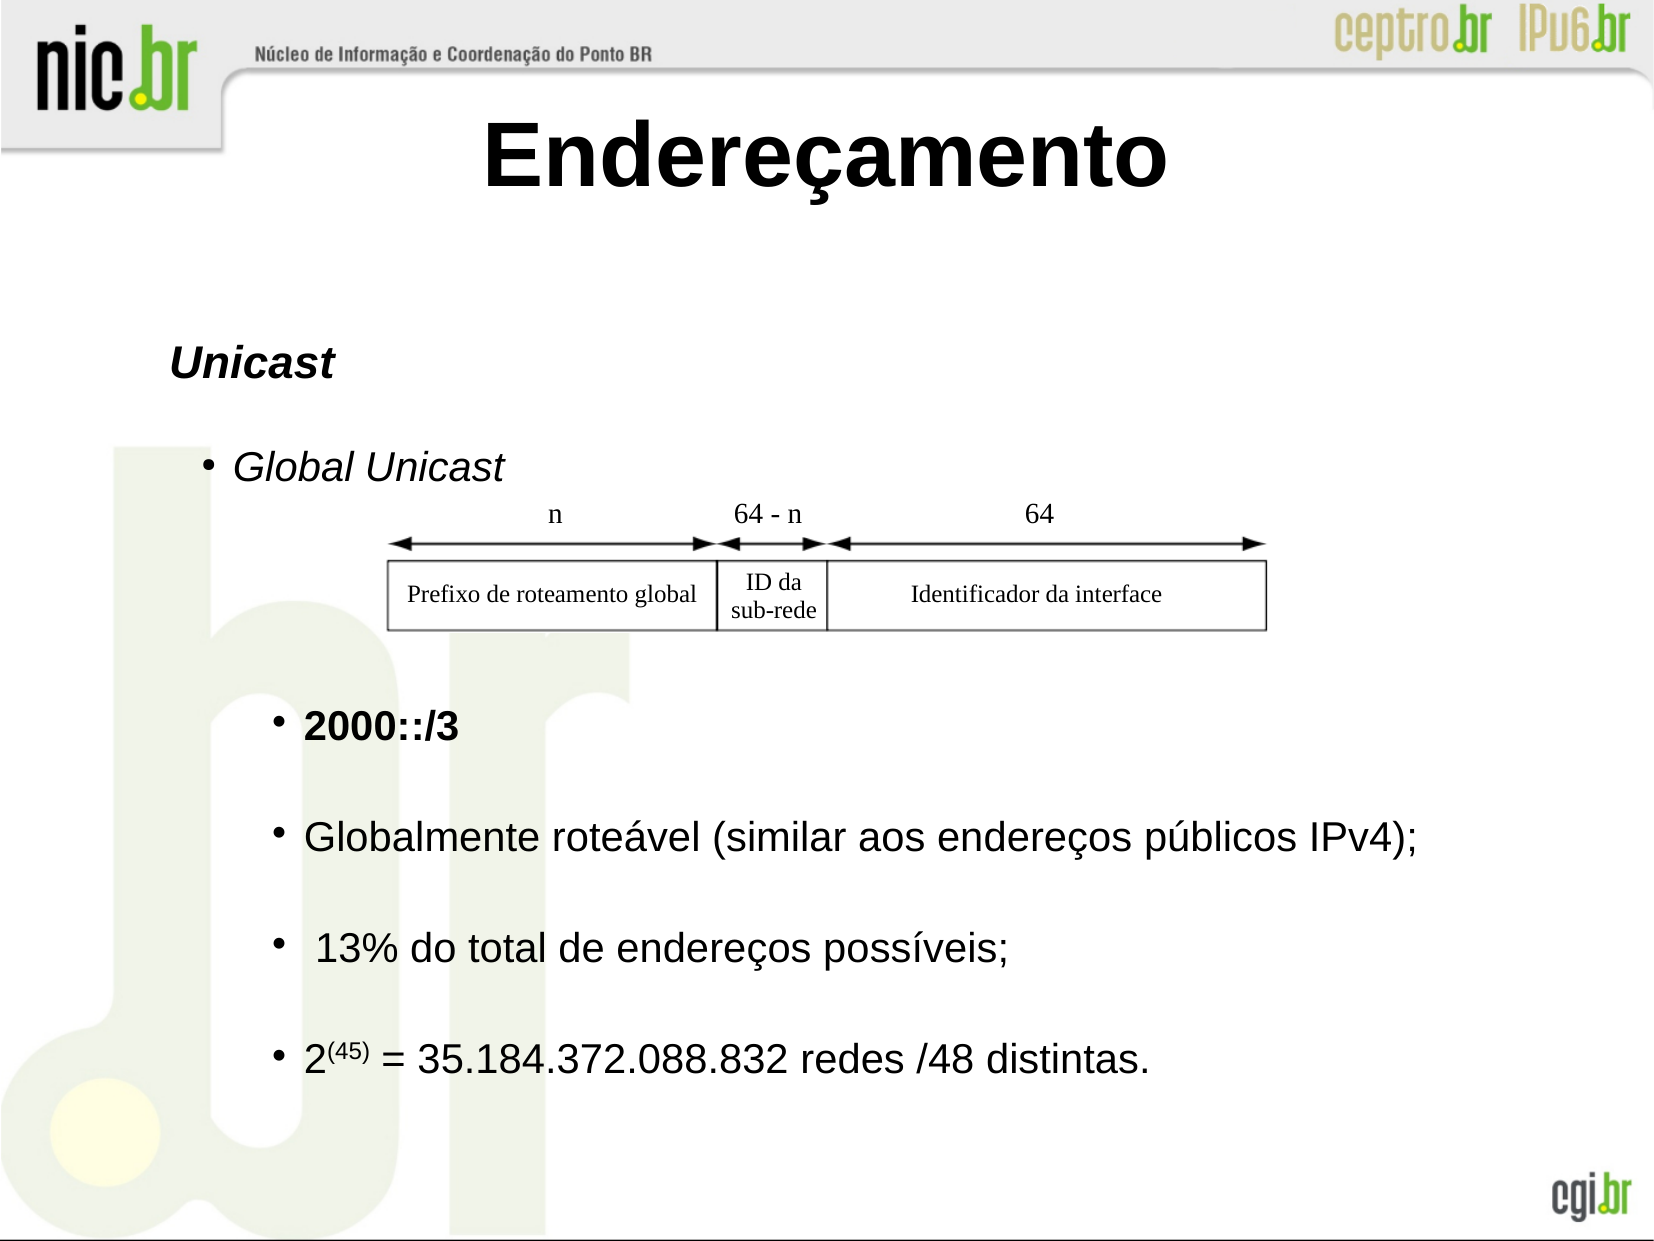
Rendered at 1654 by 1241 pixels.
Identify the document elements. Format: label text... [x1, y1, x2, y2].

text_box Prefixo de roteamento global [390, 572, 714, 616]
text_box Identificador da interface [856, 572, 1217, 626]
text_box ID da sub-rede [714, 561, 833, 632]
picture [0, 0, 1654, 1241]
text_box Unicast Global Unicast 2000::/3 Globalmente roteável (similar aos endereços públicos IPv4); 13% do total de endereços possíveis; 2(45) = 35.184.372.088.832 redes /48 distintas. [154, 330, 1500, 384]
text_box 64 - n [709, 490, 828, 538]
text_box n [437, 490, 674, 538]
text_box 64 [921, 490, 1158, 538]
text_box Endereçamento [88, 97, 1565, 215]
